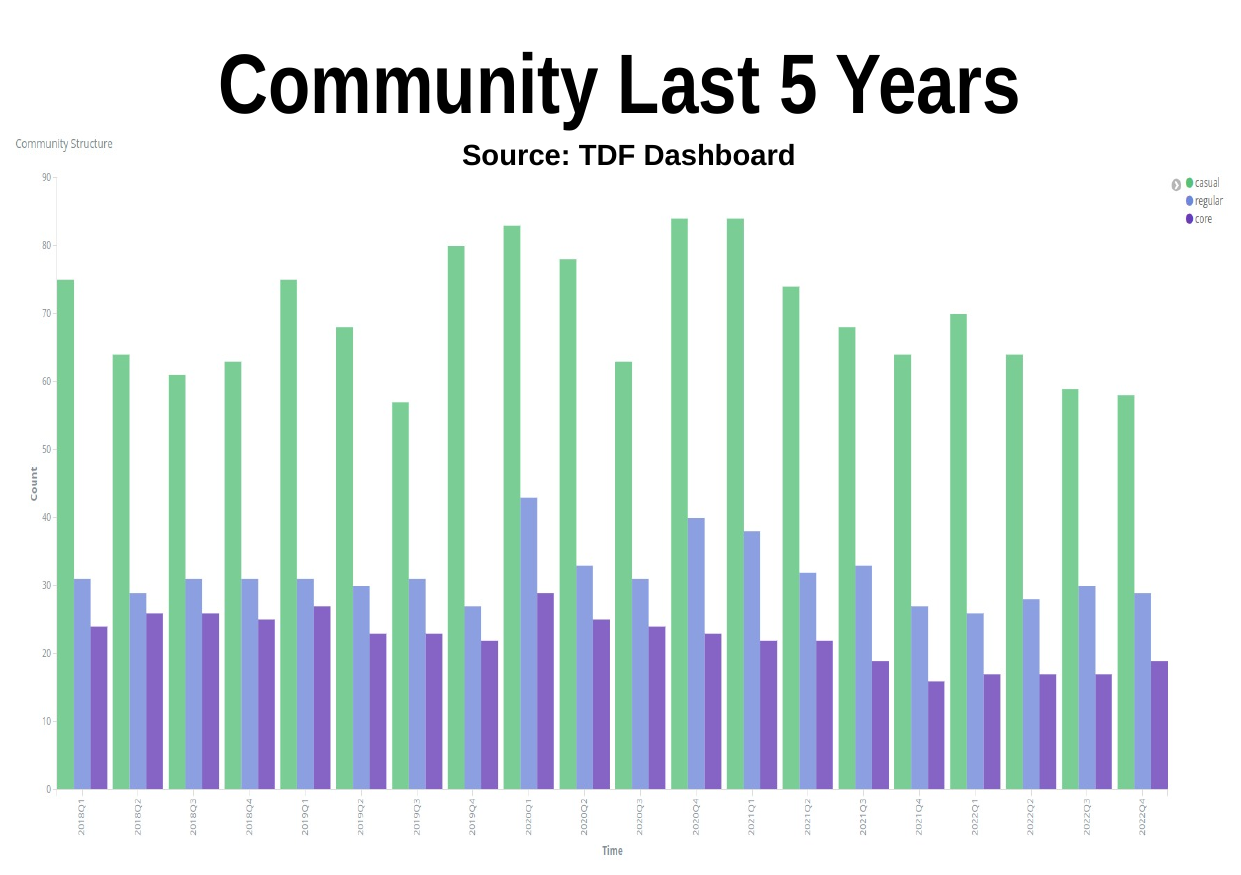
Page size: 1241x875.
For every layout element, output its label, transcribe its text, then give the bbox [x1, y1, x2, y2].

title Community Last 5 Years [11, 12, 1229, 131]
text_box Source: TDF Dashboard [447, 131, 812, 185]
picture [11, 131, 1229, 863]
